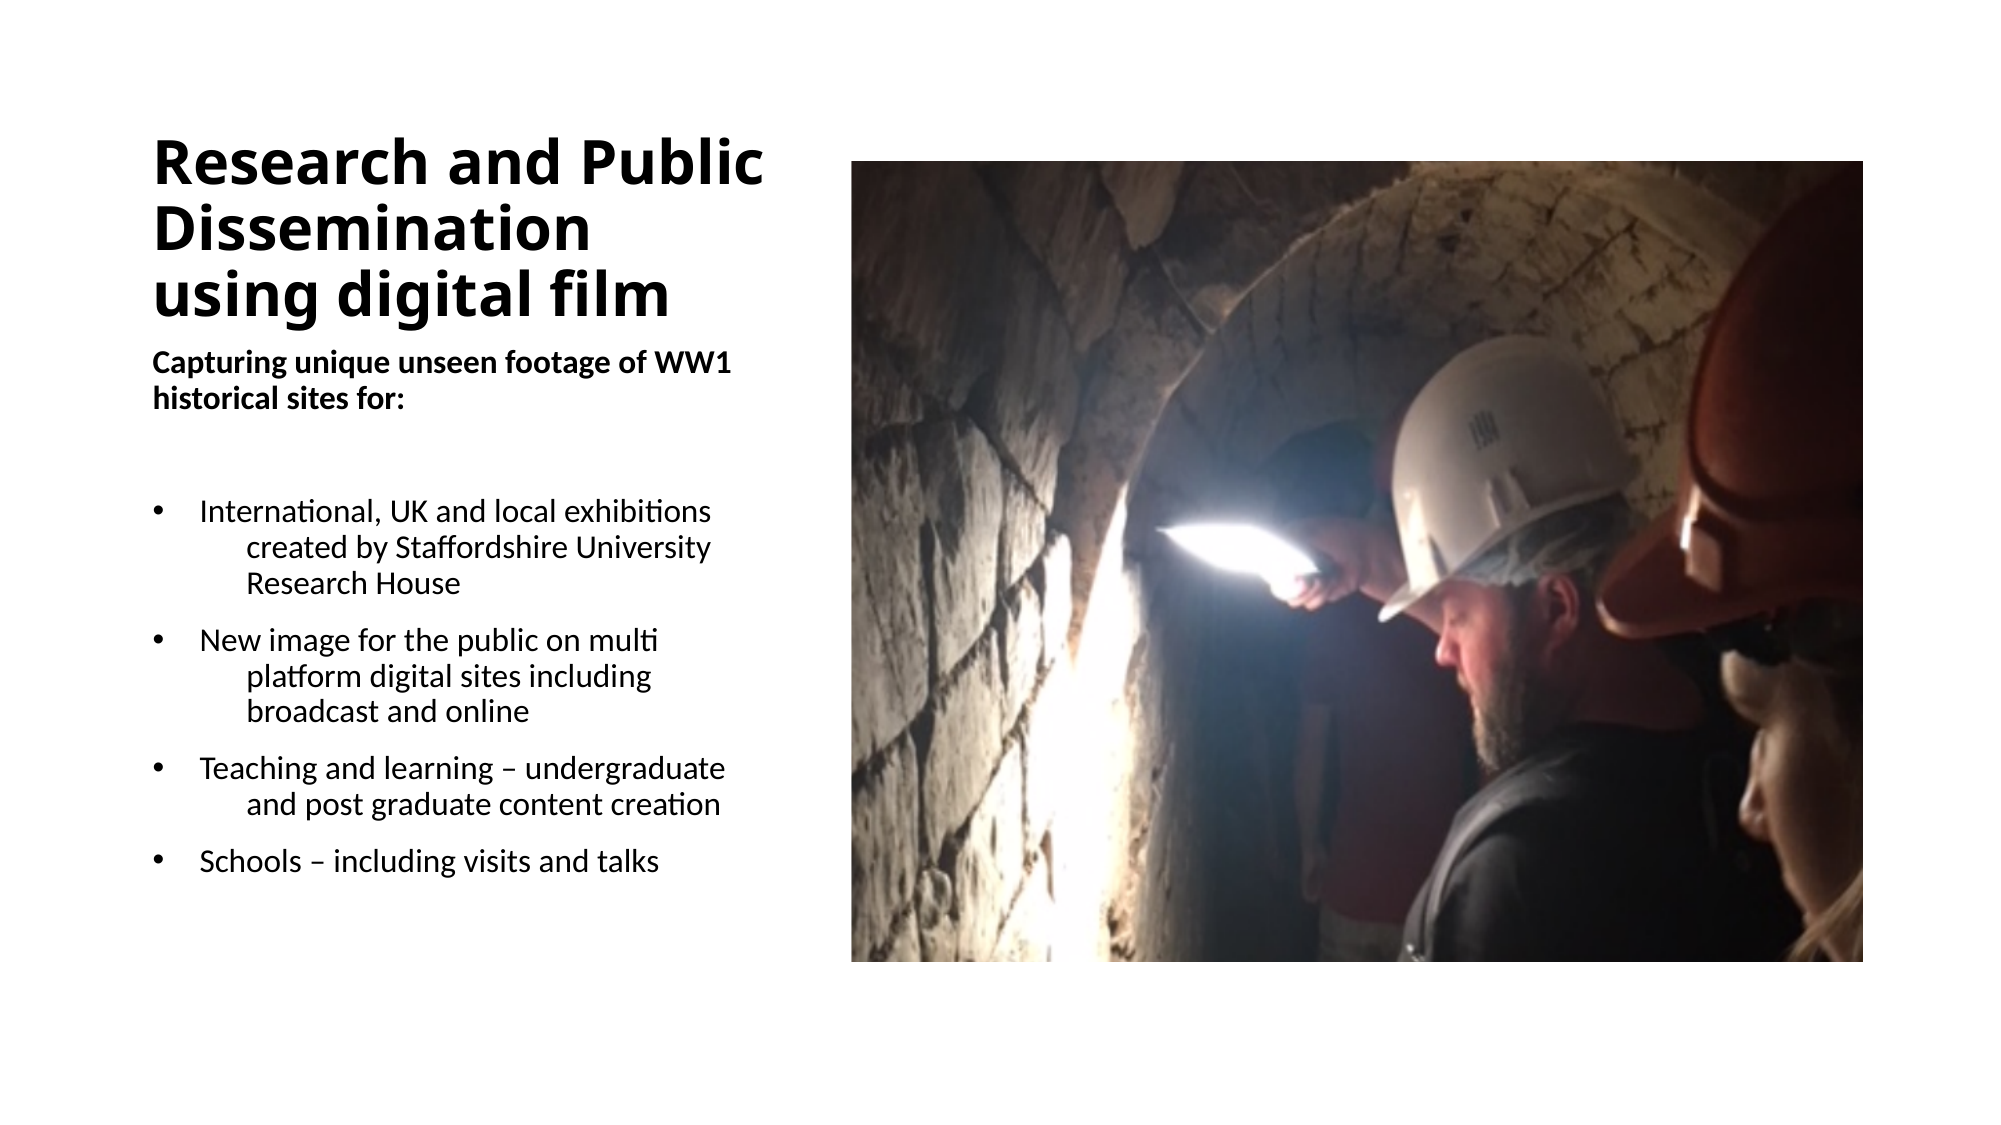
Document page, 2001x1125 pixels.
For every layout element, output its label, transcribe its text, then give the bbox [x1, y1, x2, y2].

title Research and Public Dissemination using digital film [137, 75, 783, 337]
list Capturing unique unseen footage of WW1 historical sites for: International, UK and local exhibitions created by Staffordshire University Research House New image for the public on multi platform digital sites including broadcast and online Teaching and learning – undergraduate and post graduate content creation Schools – including visits and talks [137, 337, 783, 963]
picture [850, 161, 1863, 962]
